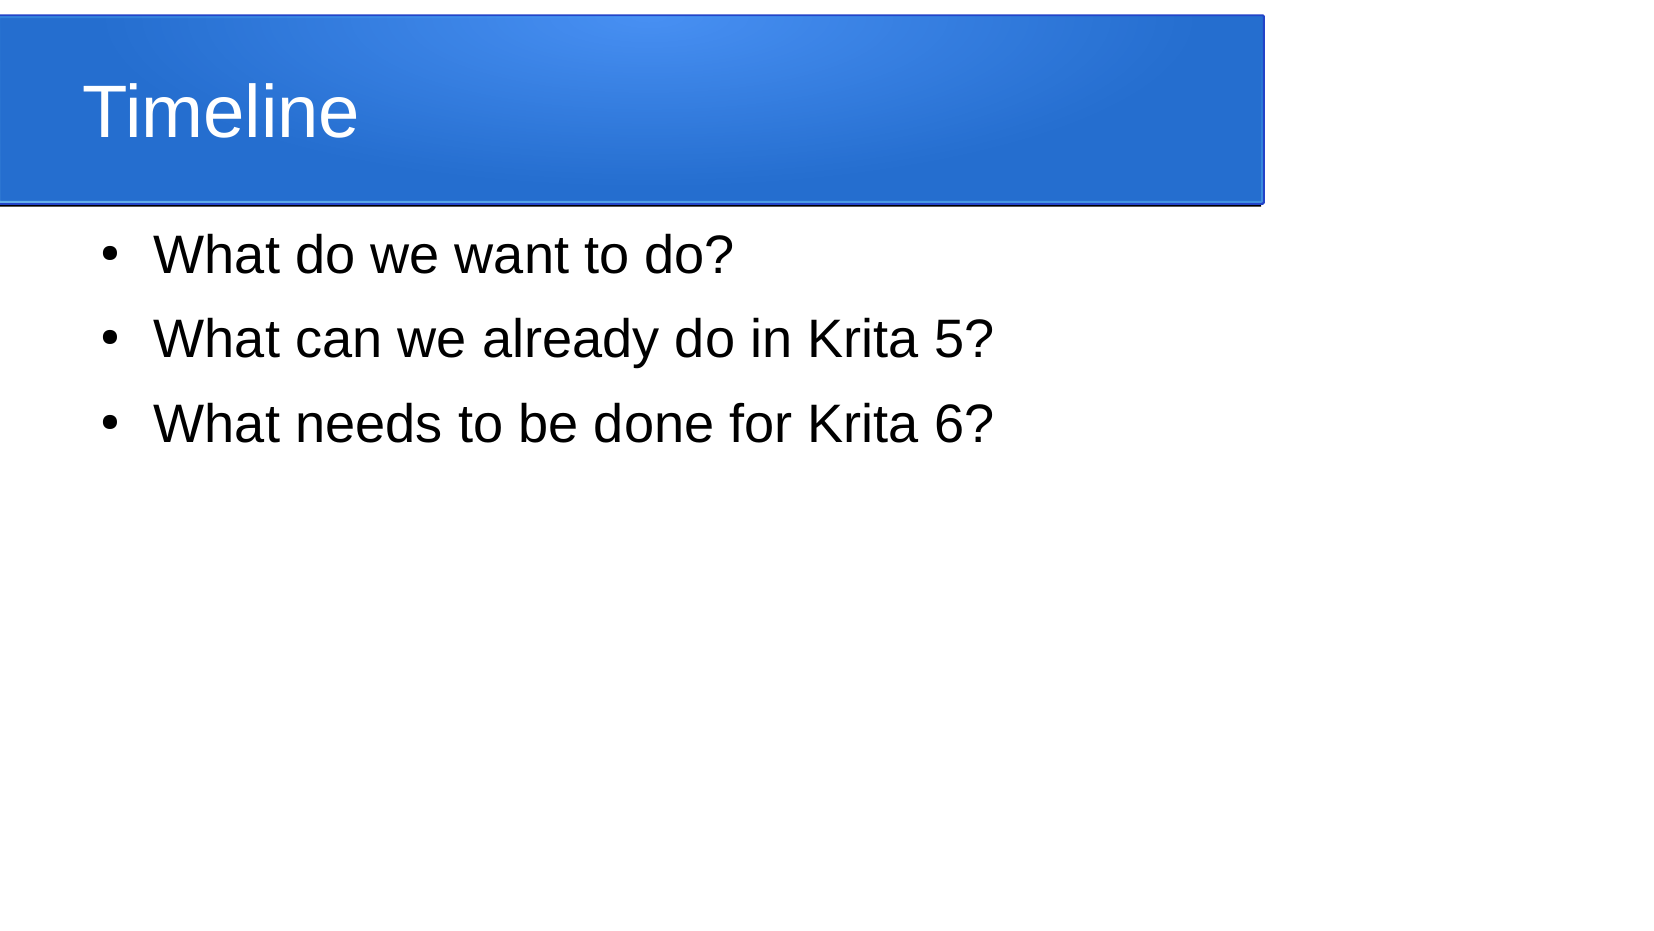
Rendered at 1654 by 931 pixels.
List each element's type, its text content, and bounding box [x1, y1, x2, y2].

title Timeline [82, 35, 1235, 189]
list What do we want to do? What can we already do in Krita 5? What needs to be done for Krita 6? [82, 224, 1571, 764]
